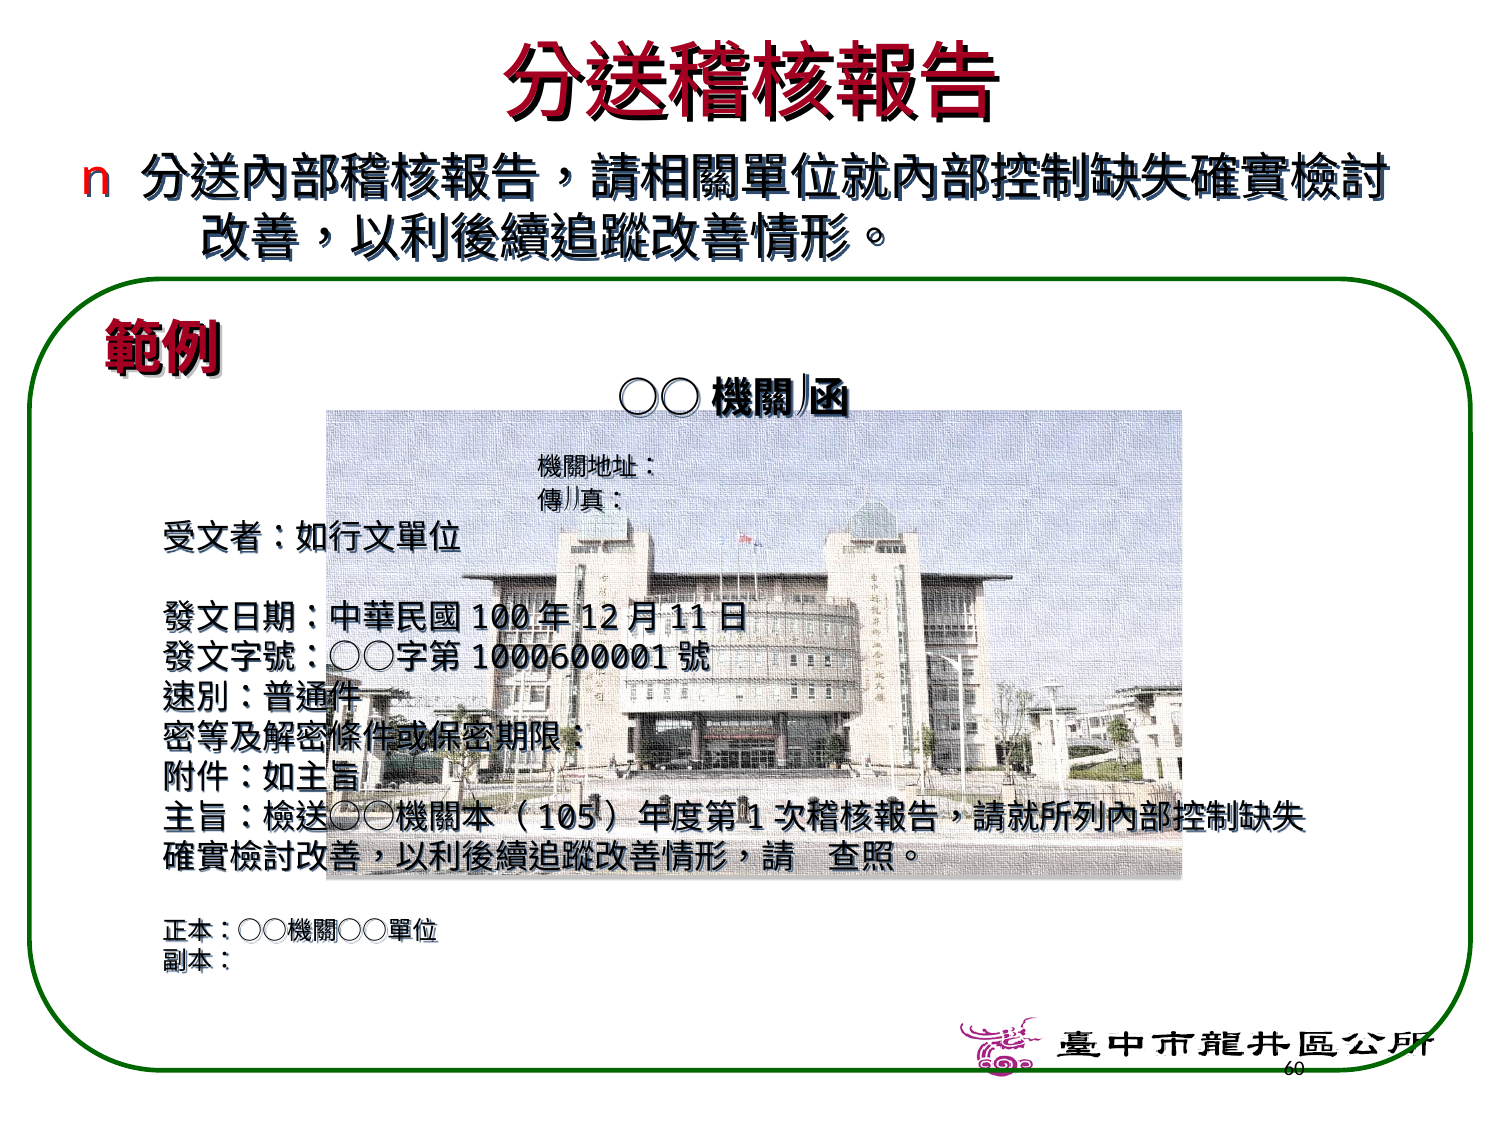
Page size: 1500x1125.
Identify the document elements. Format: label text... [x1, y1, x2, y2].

text_box 範例 [88, 303, 235, 388]
text_box 60 [1268, 1047, 1500, 1123]
text_box ○○機關函 機關地址： 傳真： 受文者：如行文單位 發文日期：中華民國100年12月11日 發文字號：○○字第1000600001號 速別：普通件 密等及解密條件或保密期限： 附件：如主旨 主旨：檢送○○機關本（105）年度第1次稽核報告，請就所列內部控制缺失確實檢討改善，以利後續追蹤改善情形，請 查照。 正本：○○機關○○單位 副本： [147, 338, 1329, 1014]
text_box 分送內部稽核報告，請相關單位就內部控制缺失確實檢討改善，以利後續追蹤改善情形。 [65, 137, 1436, 273]
title 分送稽核報告 [75, 0, 1426, 137]
